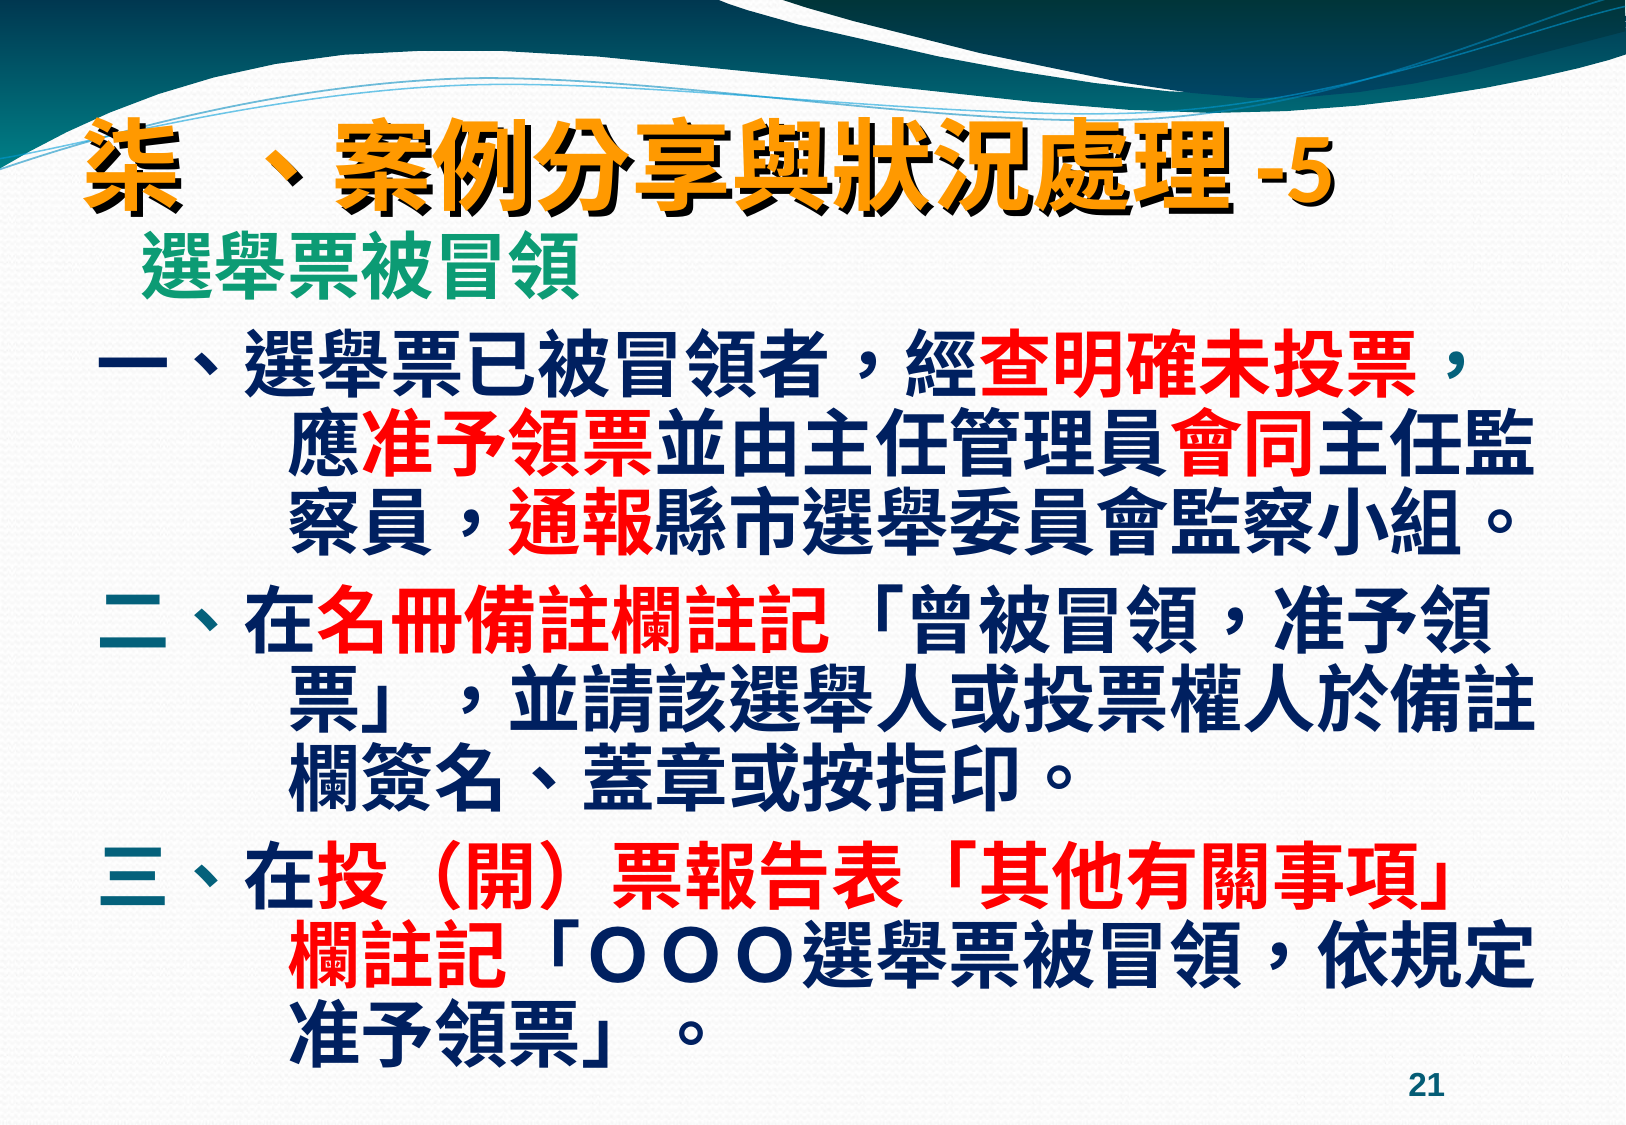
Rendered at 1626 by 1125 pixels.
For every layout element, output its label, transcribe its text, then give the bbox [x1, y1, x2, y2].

text_box [1408, 1042, 1544, 1103]
title 柒 、案例分享與狀況處理-5 [81, 78, 1544, 222]
list 選舉票被冒領 一、選舉票已被冒領者，經查明確未投票， 應准予領票並由主任管理員會同主任監 察員，通報縣市選舉委員會監察小組。 二、在名冊備註欄註記「曾被冒領，准予領 票」，並請該選舉人或投票權人於備註 欄簽名、蓋章或按指印。 三、在投（開）票報告表「其他有關事項」 欄註記「ＯＯＯ選舉票被冒領，依規定 准予領票」。 [81, 222, 1572, 1125]
